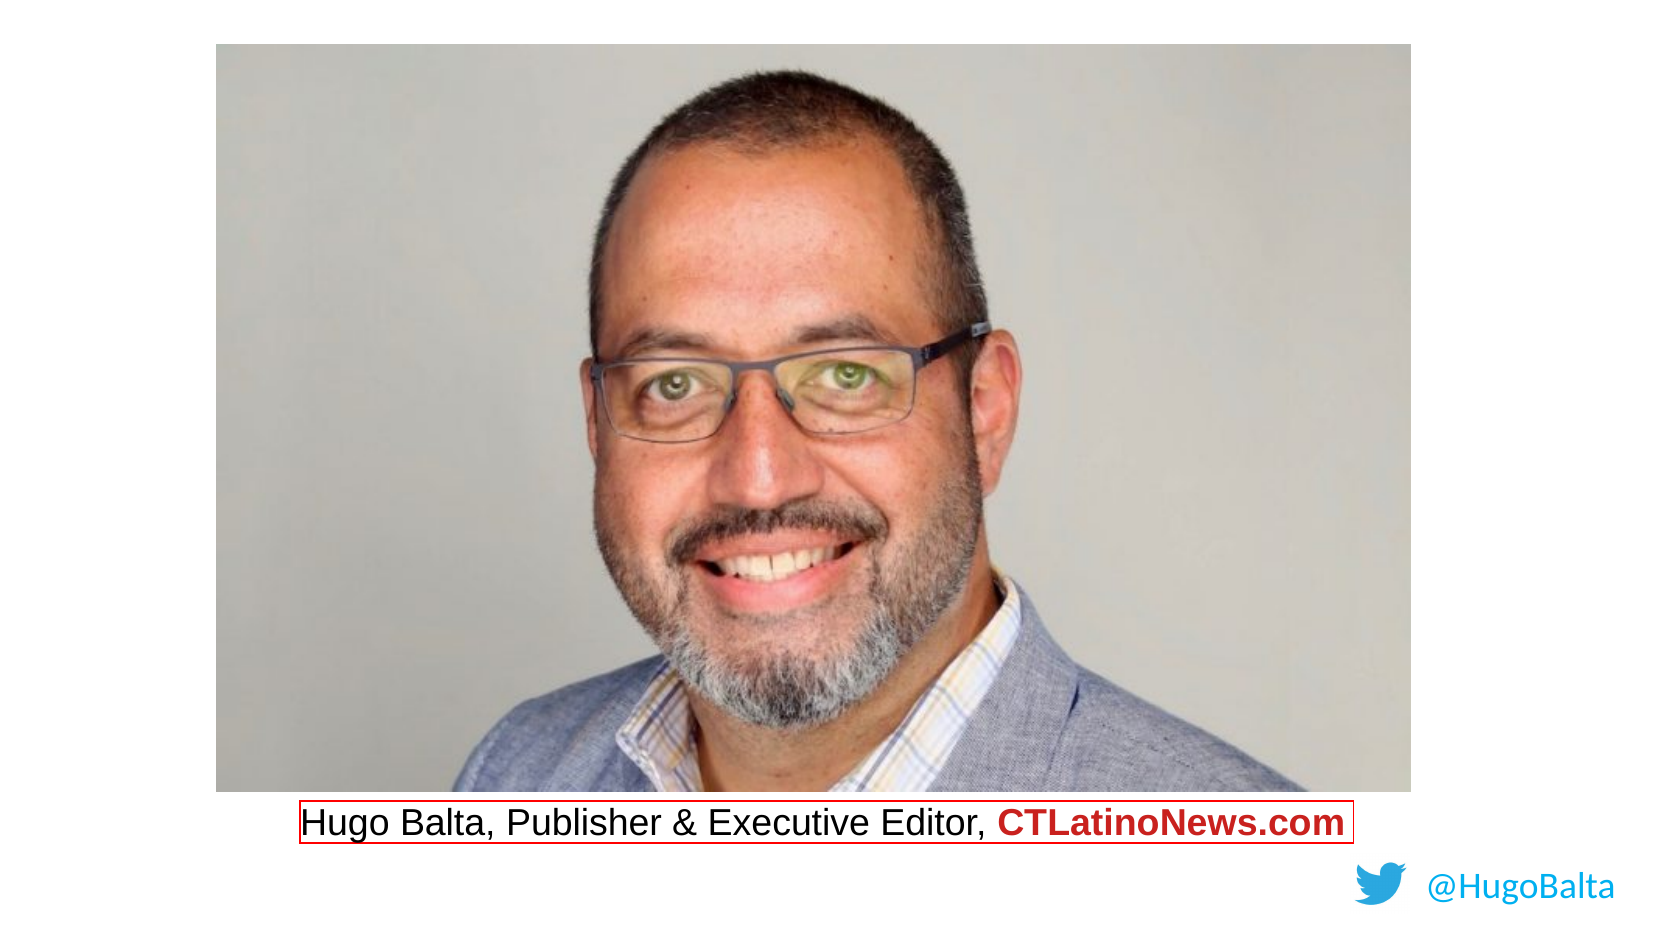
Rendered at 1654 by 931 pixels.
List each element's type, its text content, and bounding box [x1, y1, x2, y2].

text_box @HugoBalta [1410, 853, 1639, 914]
text_box Hugo Balta, Publisher & Executive Editor, CTLatinoNews.com [300, 801, 1354, 844]
picture [216, 45, 1411, 792]
picture [1350, 853, 1410, 914]
